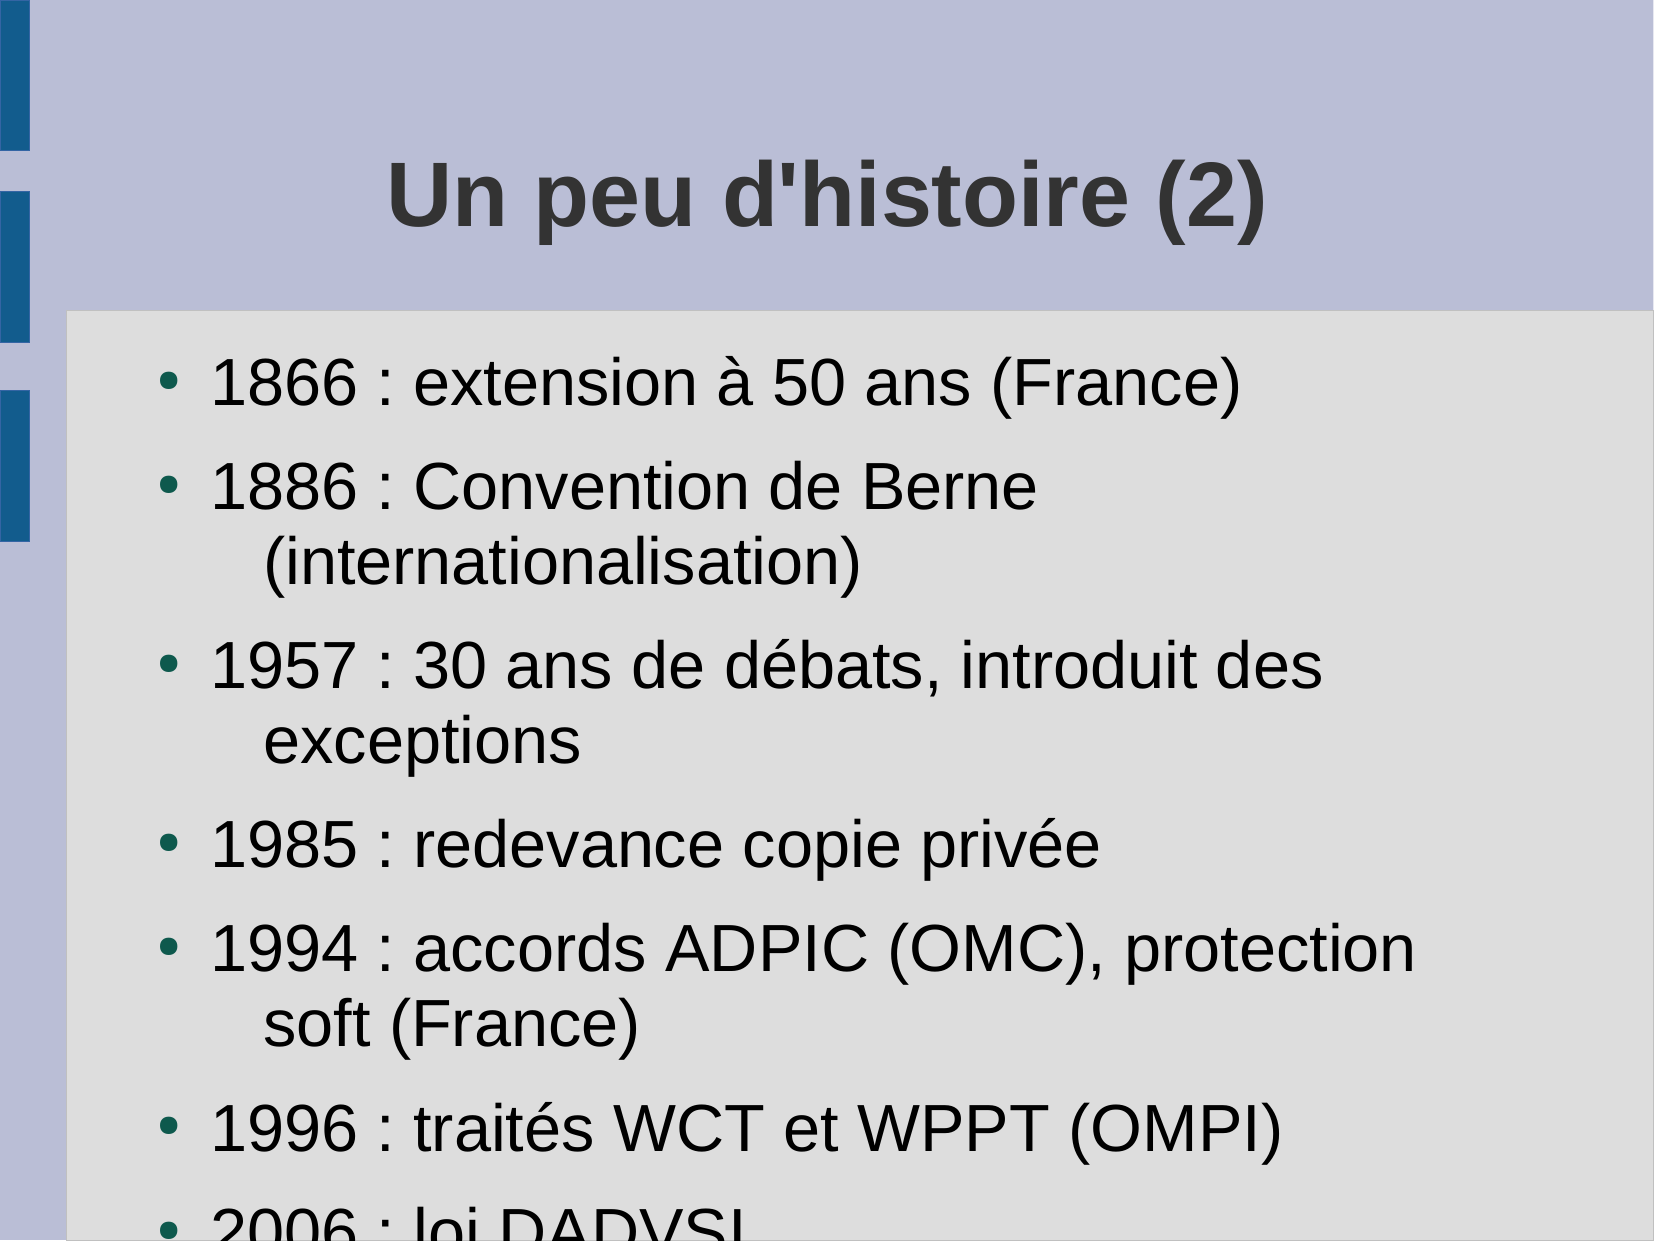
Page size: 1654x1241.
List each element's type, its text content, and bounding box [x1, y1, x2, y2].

title Un peu d'histoire (2) [121, 91, 1534, 299]
list 1866 : extension à 50 ans (France) 1886 : Convention de Berne (internationalisation) 1957 : 30 ans de débats, introduit des exceptions 1985 : redevance copie privée 1994 : accords ADPIC (OMC), protection soft (France) 1996 : traités WCT et WPPT (OMPI) 2006 : loi DADVSI [121, 344, 1534, 1127]
